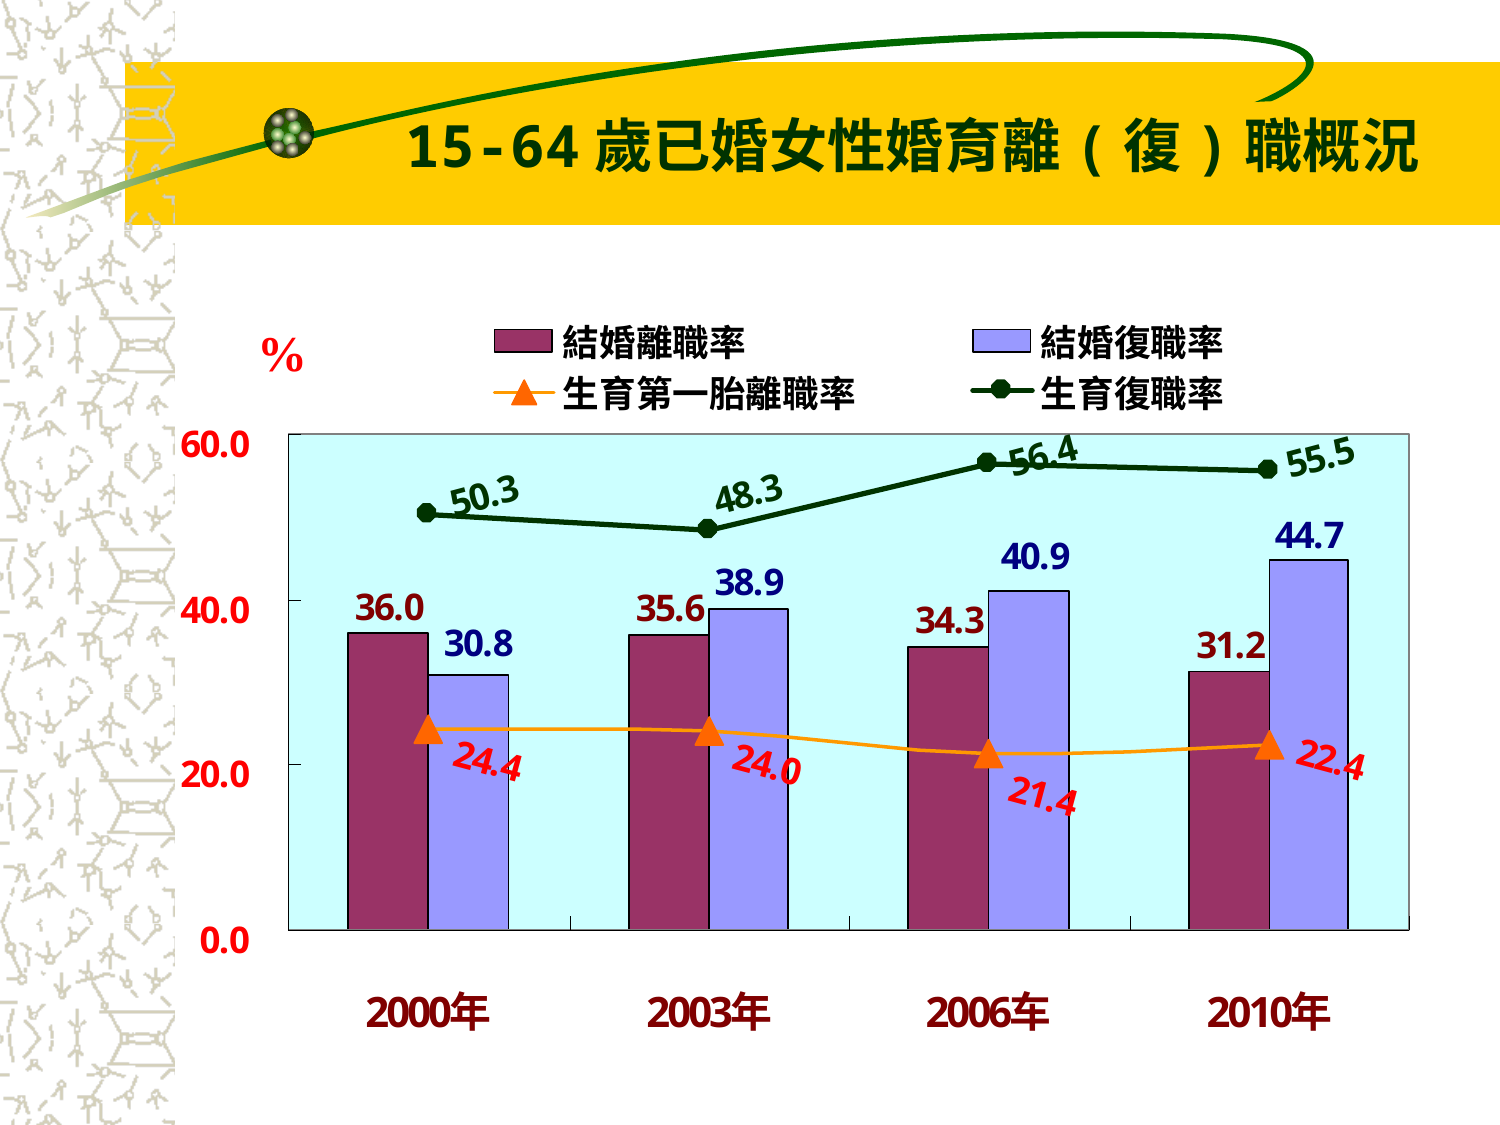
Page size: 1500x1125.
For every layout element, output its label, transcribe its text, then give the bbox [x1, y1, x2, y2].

text_box 15-64歲已婚女性婚育離(復)職概況 [360, 101, 1465, 216]
chart [159, 278, 1500, 1053]
